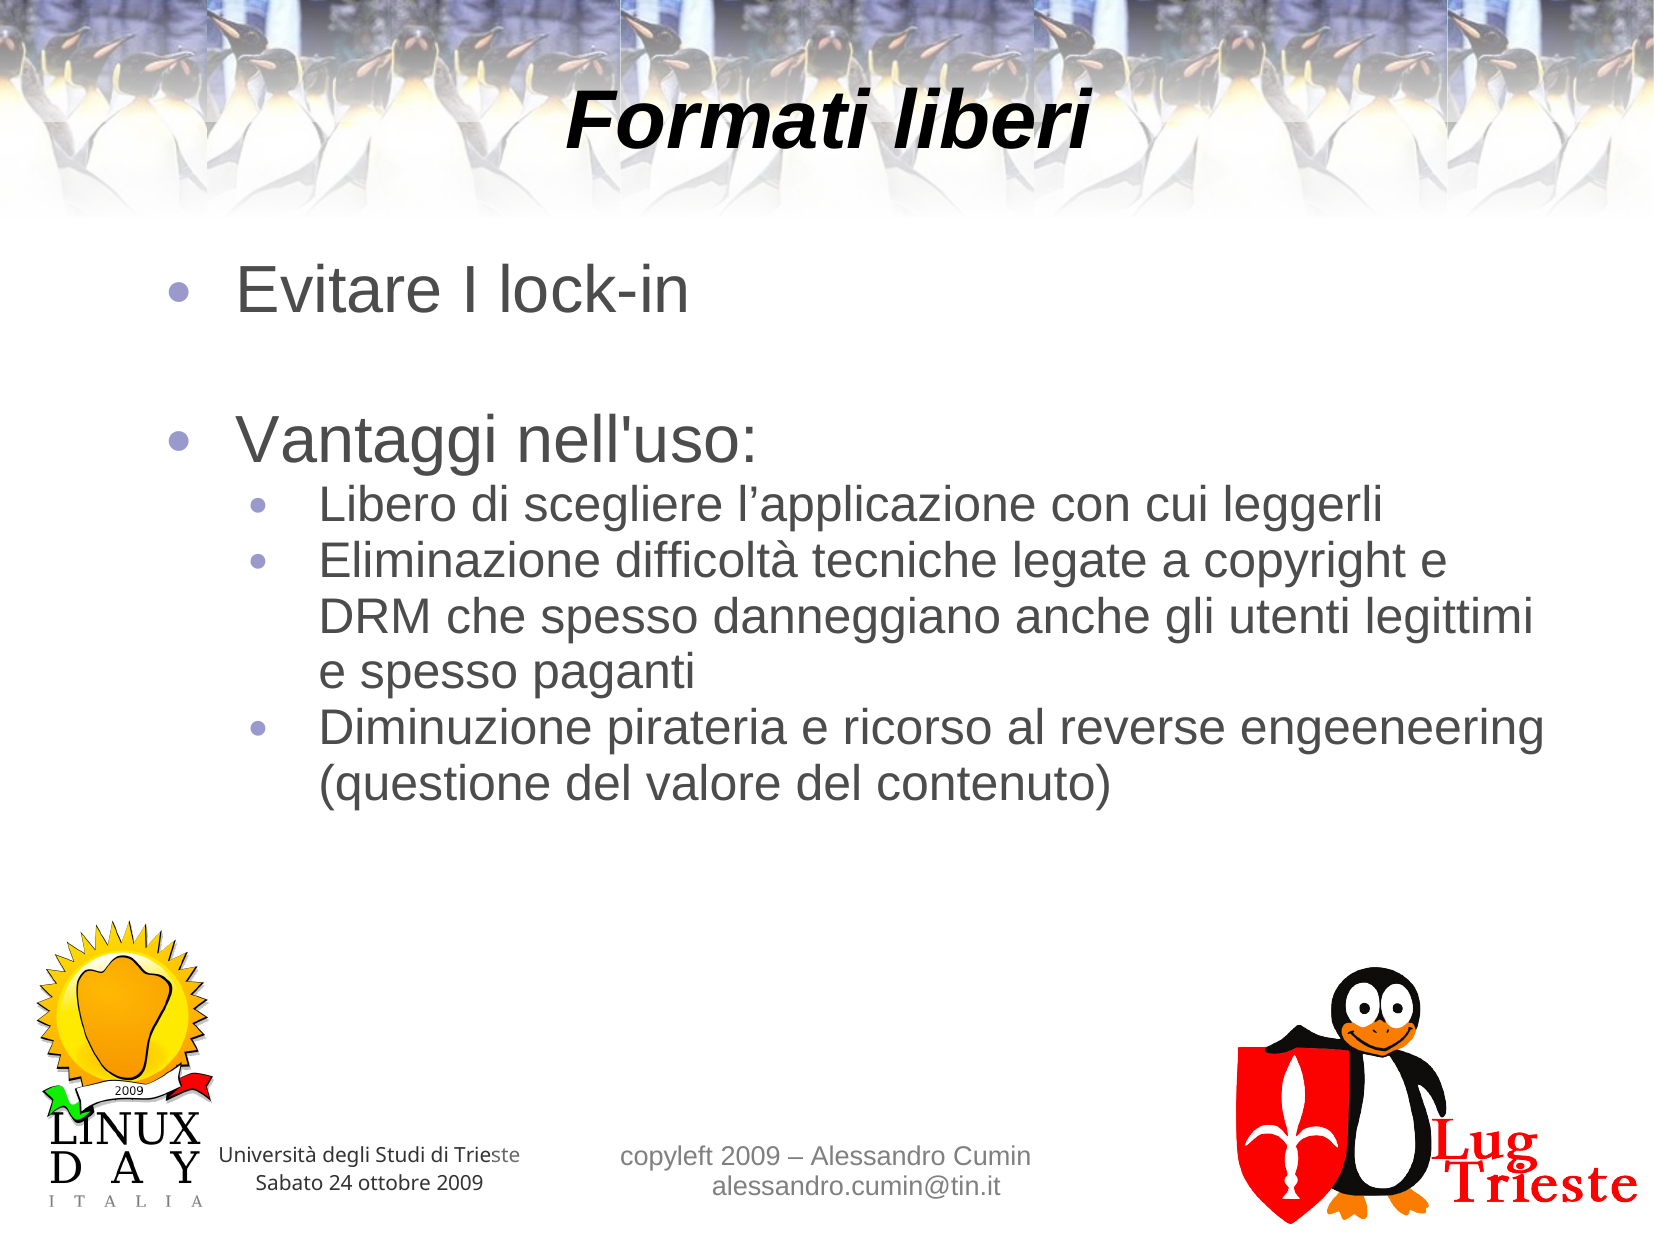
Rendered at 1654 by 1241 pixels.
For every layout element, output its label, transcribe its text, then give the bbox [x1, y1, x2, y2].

list Evitare I lock-in Vantaggi nell'uso: Libero di scegliere l’applicazione con cui leggerli Eliminazione difficoltà tecniche legate a copyright e DRM che spesso danneggiano anche gli utenti legittimi e spesso paganti Diminuzione pirateria e ricorso al reverse engeeneering (questione del valore del contenuto) [141, 252, 1568, 1017]
picture [1236, 967, 1637, 1224]
title Formati liberi [49, 16, 1609, 224]
picture [36, 920, 214, 1207]
